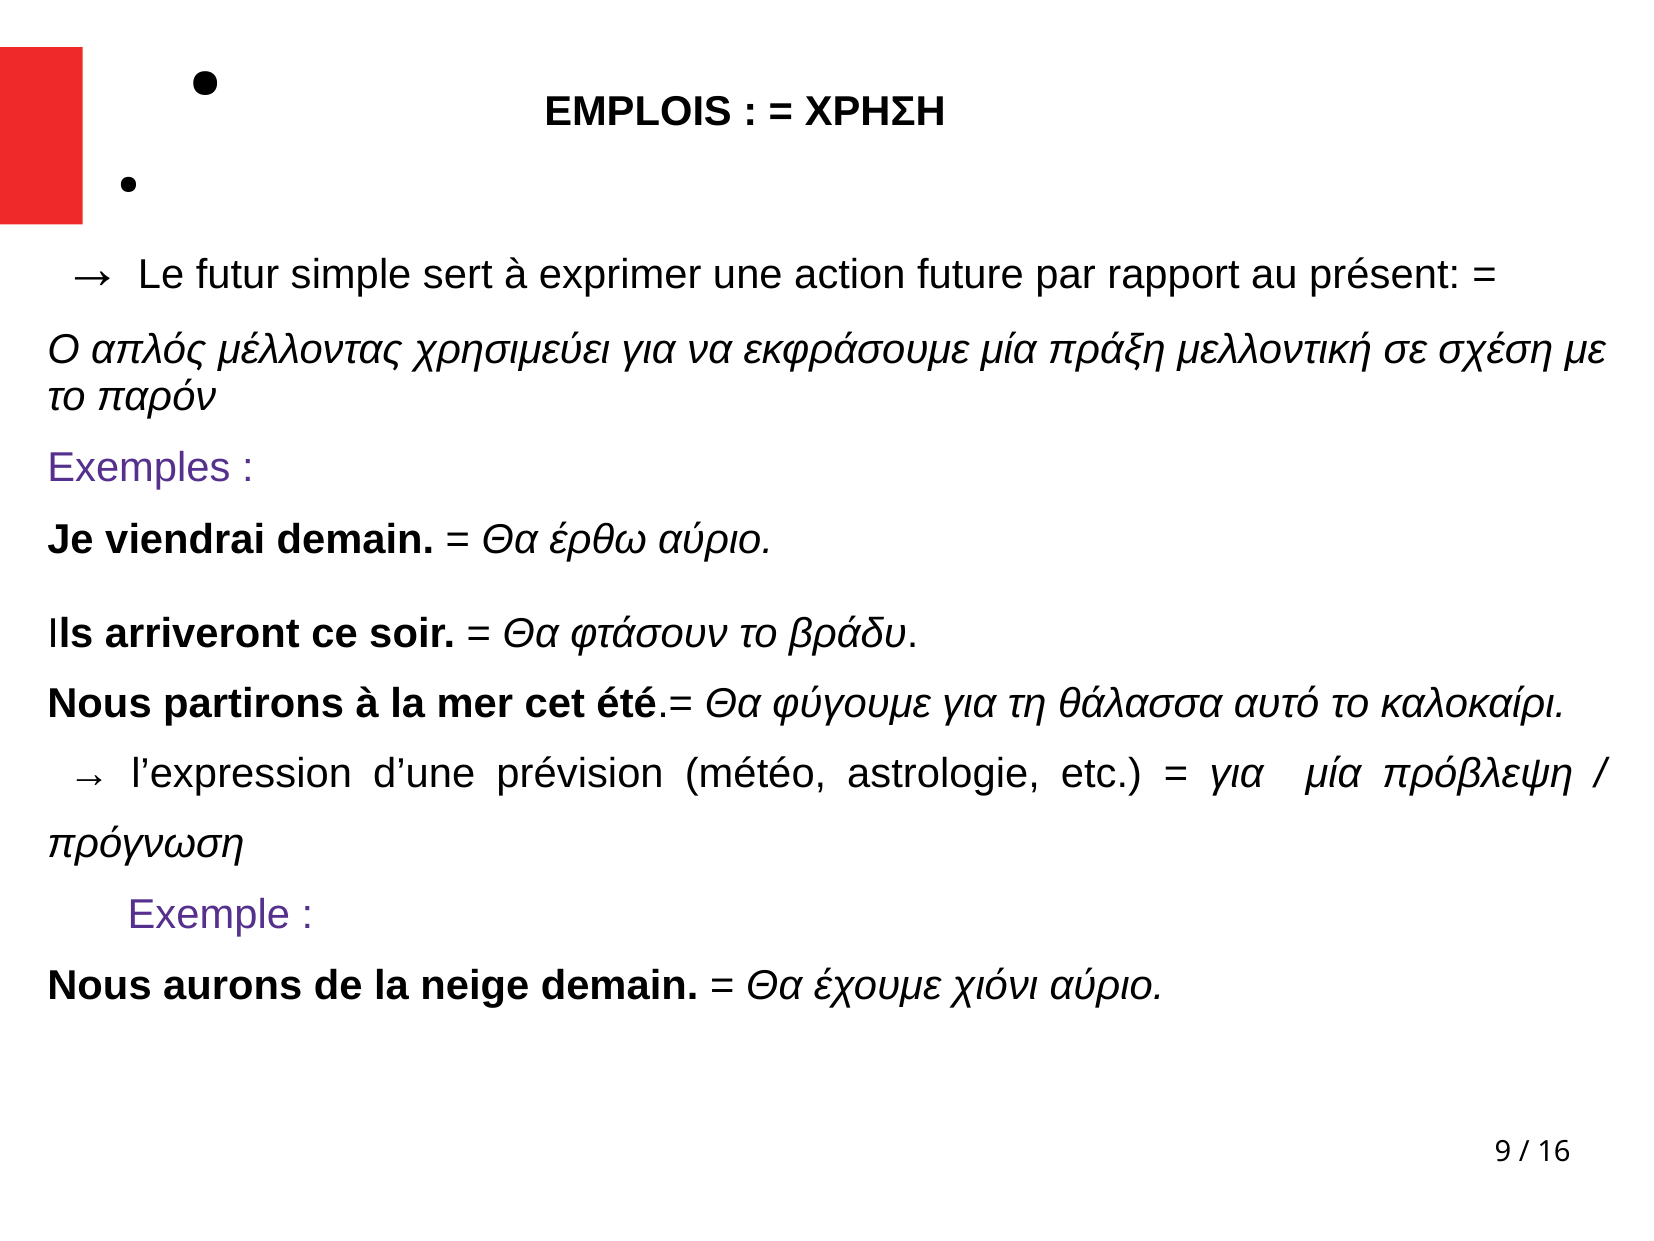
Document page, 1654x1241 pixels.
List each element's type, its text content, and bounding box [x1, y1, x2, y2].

title EMPLOIS : = ΧΡΗΣΗ [118, 17, 1571, 153]
list → Le futur simple sert à exprimer une action future par rapport au présent: = Ο απλός μέλλοντας χρησιμεύει για να εκφράσουμε μία πράξη μελλοντική σε σχέση με το παρόν Exemples : Je viendrai demain. = Θα έρθω αύριο. Ils arriveront ce soir. = Θα φτάσουν το βράδυ. Nous partirons à la mer cet été.= Θα φύγουμε για τη θάλασσα αυτό το καλοκαίρι. → l’expression d’une prévision (météo, astrologie, etc.) = για μία πρόβλεψη / πρόγνωση Exemple : Nous aurons de la neige demain. = Θα έχουμε χιόνι αύριο. [47, 153, 1607, 1217]
